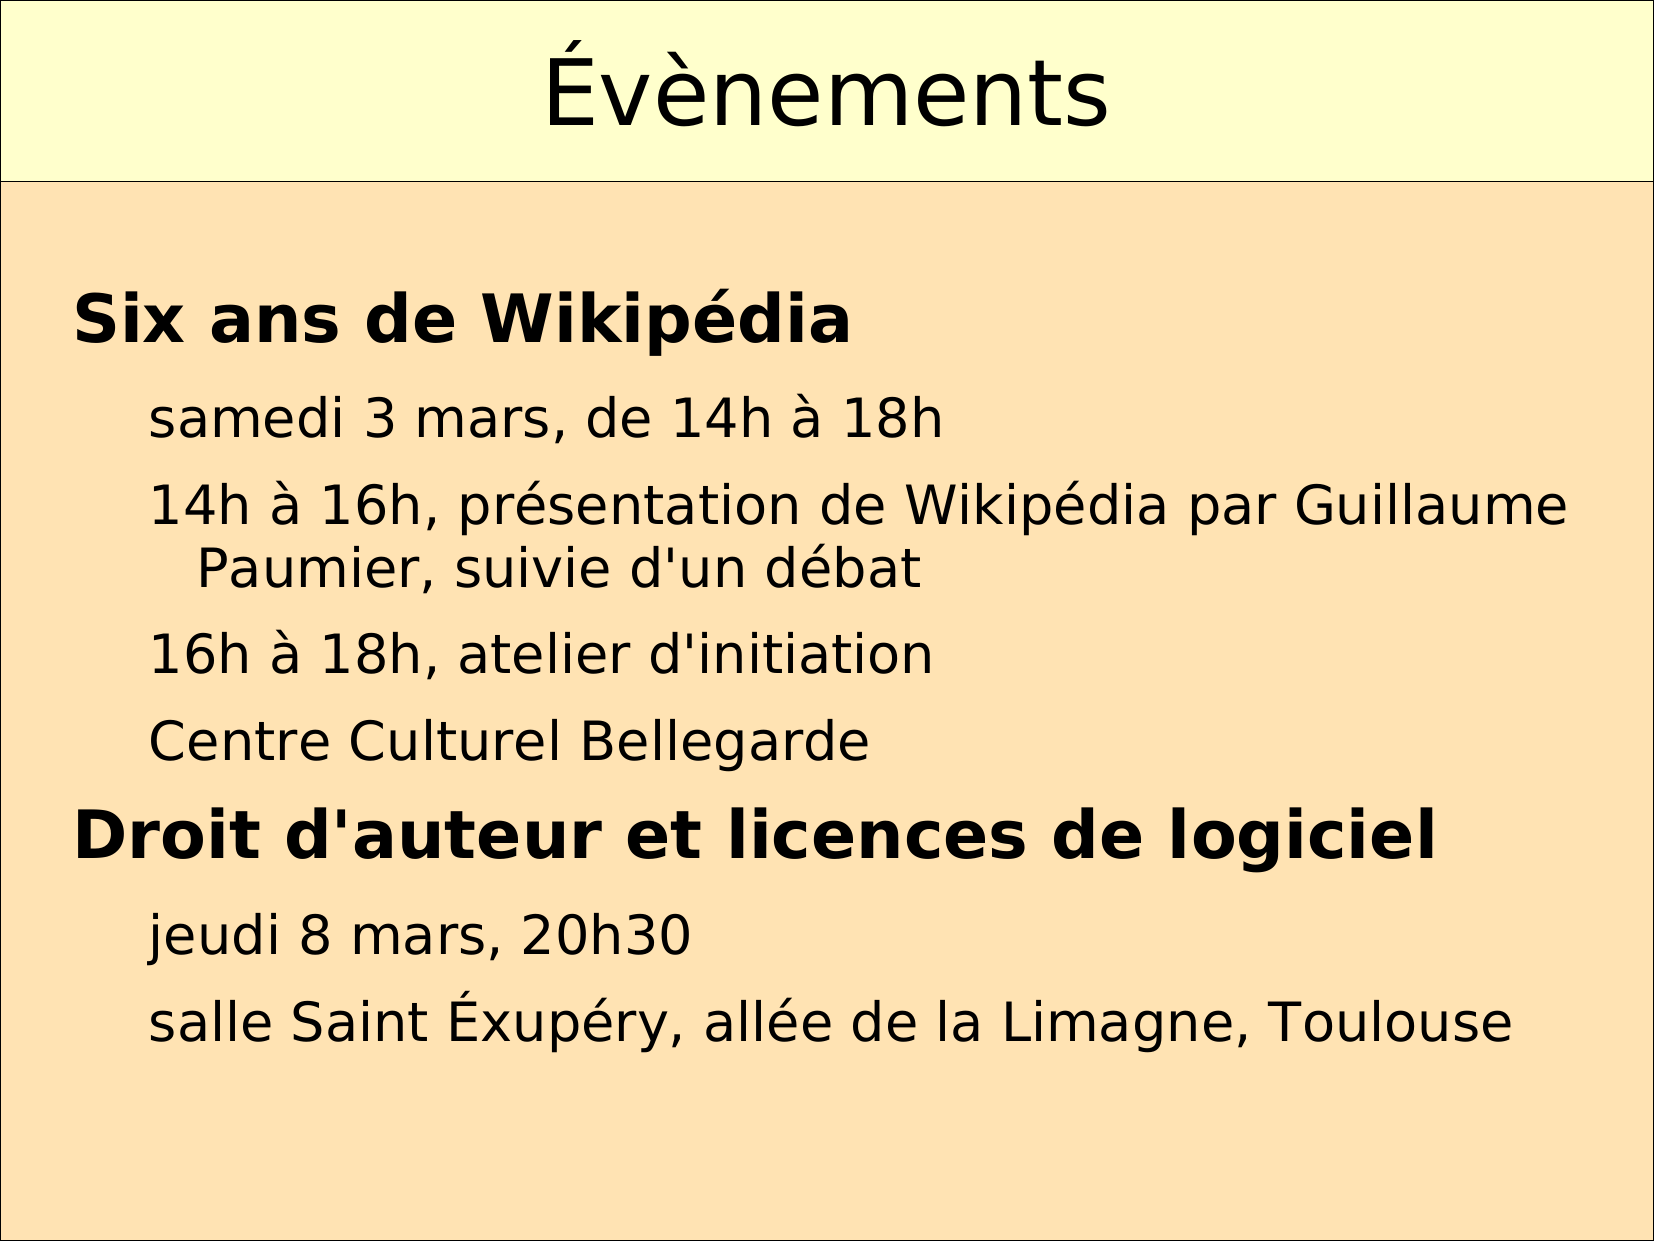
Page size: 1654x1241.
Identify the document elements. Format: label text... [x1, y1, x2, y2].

list Six ans de Wikipédia samedi 3 mars, de 14h à 18h 14h à 16h, présentation de Wikipédia par Guillaume Paumier, suivie d'un débat 16h à 18h, atelier d'initiation Centre Culturel Bellegarde Droit d'auteur et licences de logiciel jeudi 8 mars, 20h30 salle Saint Éxupéry, allée de la Limagne, Toulouse [54, 280, 1607, 1114]
title Évènements [0, 33, 1654, 154]
